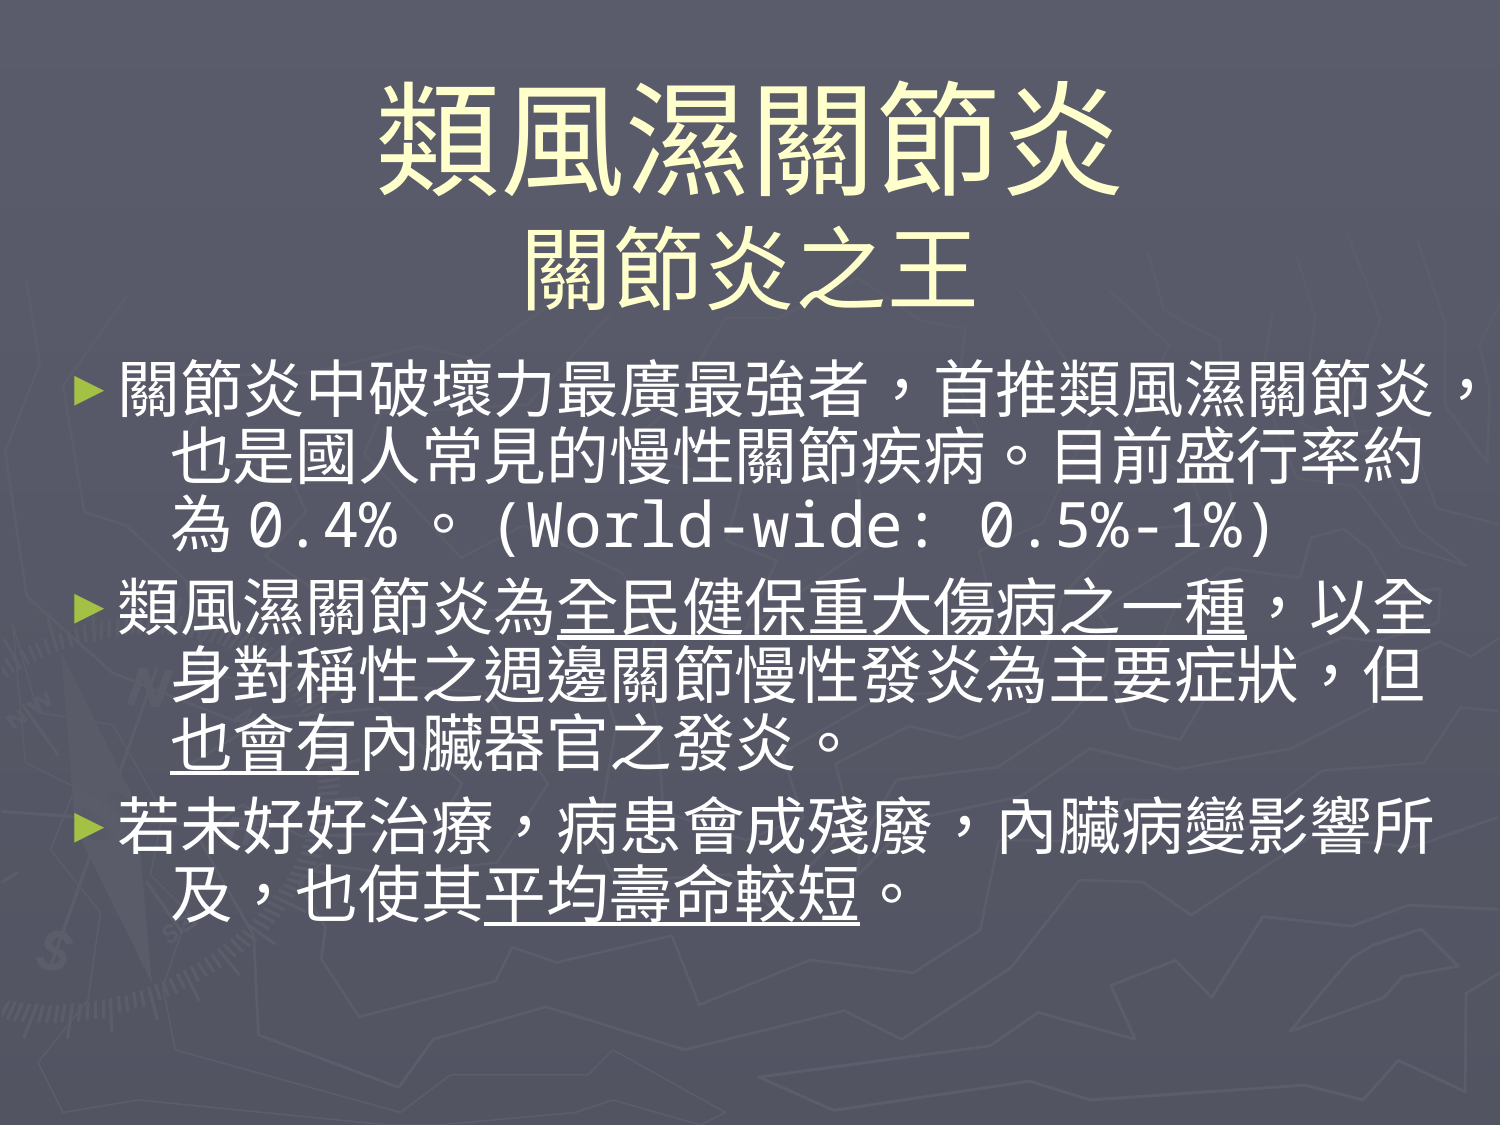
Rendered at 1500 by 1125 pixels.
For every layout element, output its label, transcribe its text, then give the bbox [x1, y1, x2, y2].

list 關節炎中破壞力最廣最強者，首推類風濕關節炎，也是國人常見的慢性關節疾病。目前盛行率約為0.4%。(World-wide: 0.5%-1%) 類風濕關節炎為全民健保重大傷病之一種，以全身對稱性之週邊關節慢性發炎為主要症狀，但也會有內臟器官之發炎。 若未好好治療，病患會成殘廢，內臟病變影響所及，也使其平均壽命較短。 [49, 350, 1451, 1001]
title 類風濕關節炎 關節炎之王 [75, 45, 1426, 339]
